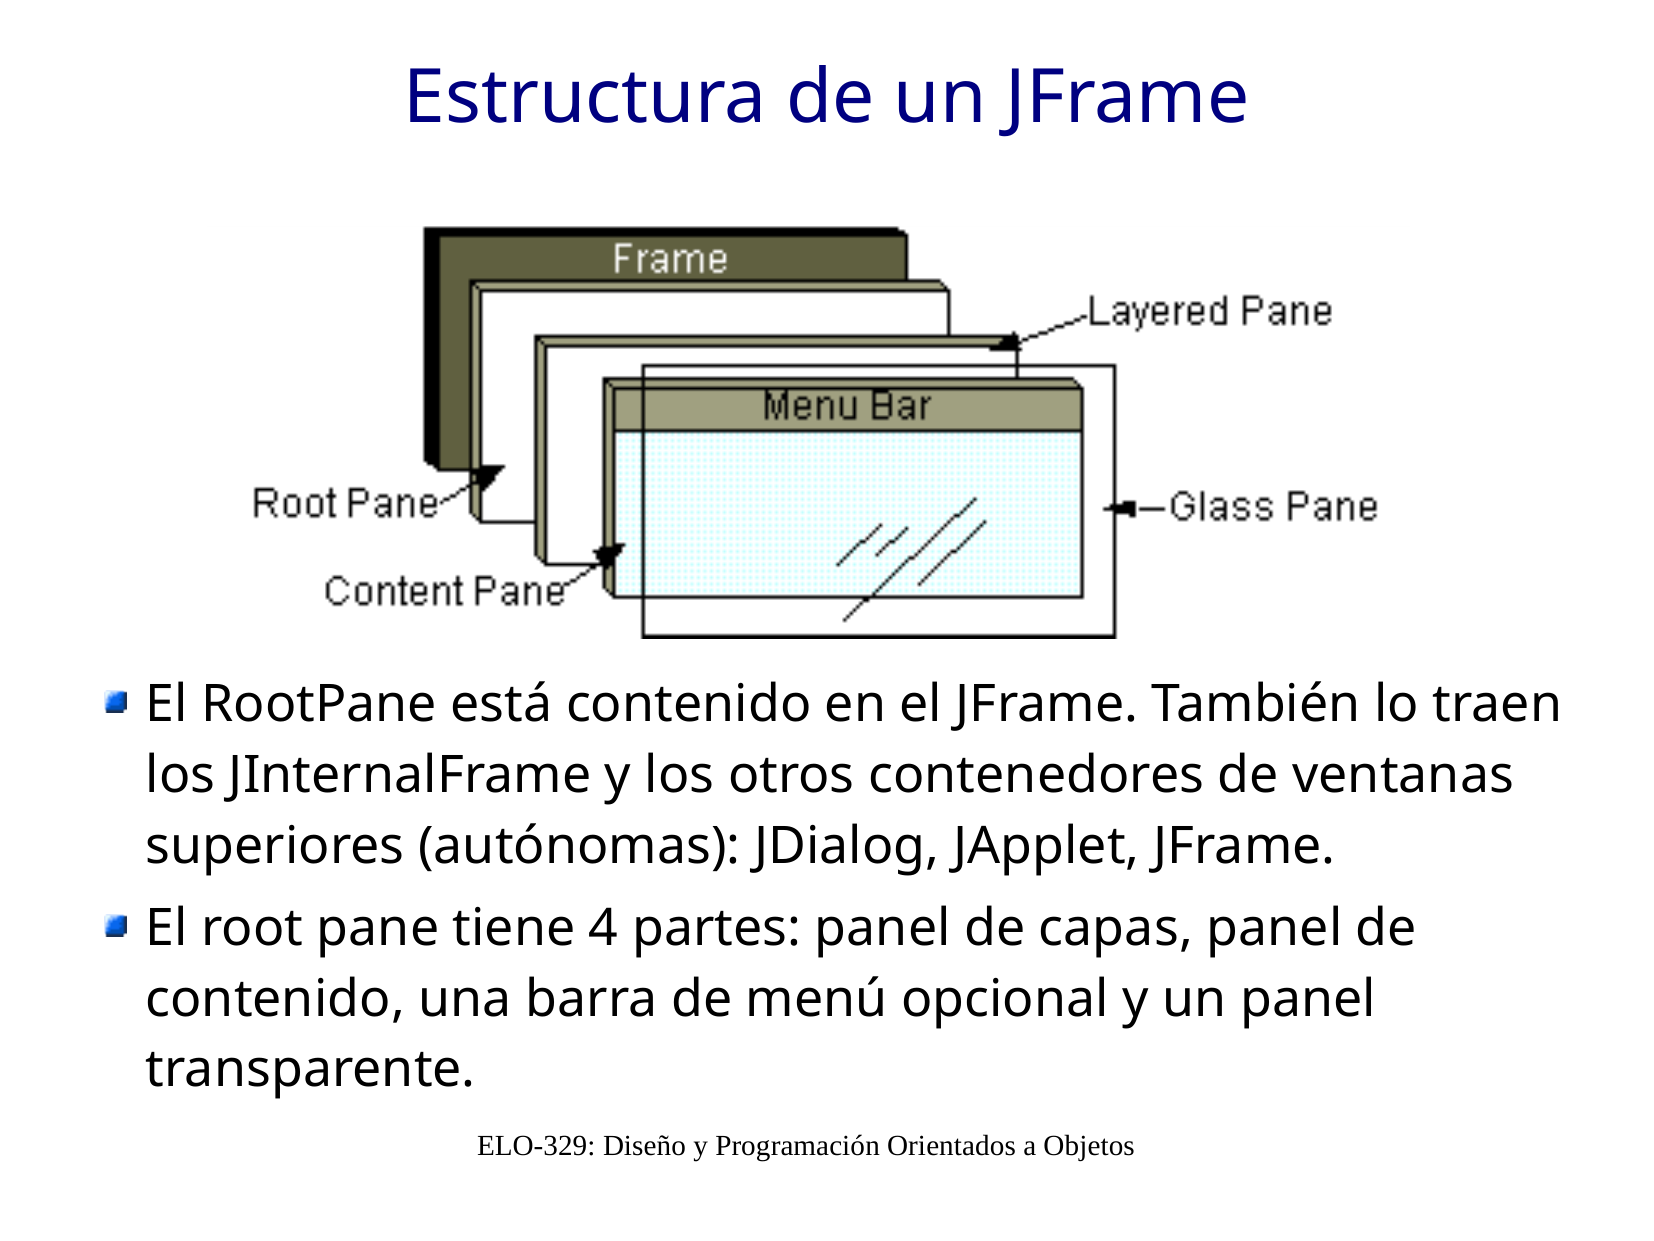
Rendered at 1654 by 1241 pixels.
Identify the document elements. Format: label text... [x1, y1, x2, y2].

title Estructura de un JFrame [82, 43, 1571, 145]
list El RootPane está contenido en el JFrame. También lo traen los JInternalFrame y los otros contenedores de ventanas superiores (autónomas): JDialog, JApplet, JFrame. El root pane tiene 4 partes: panel de capas, panel de contenido, una barra de menú opcional y un panel transparente. [90, 666, 1579, 1130]
picture [207, 225, 1410, 639]
